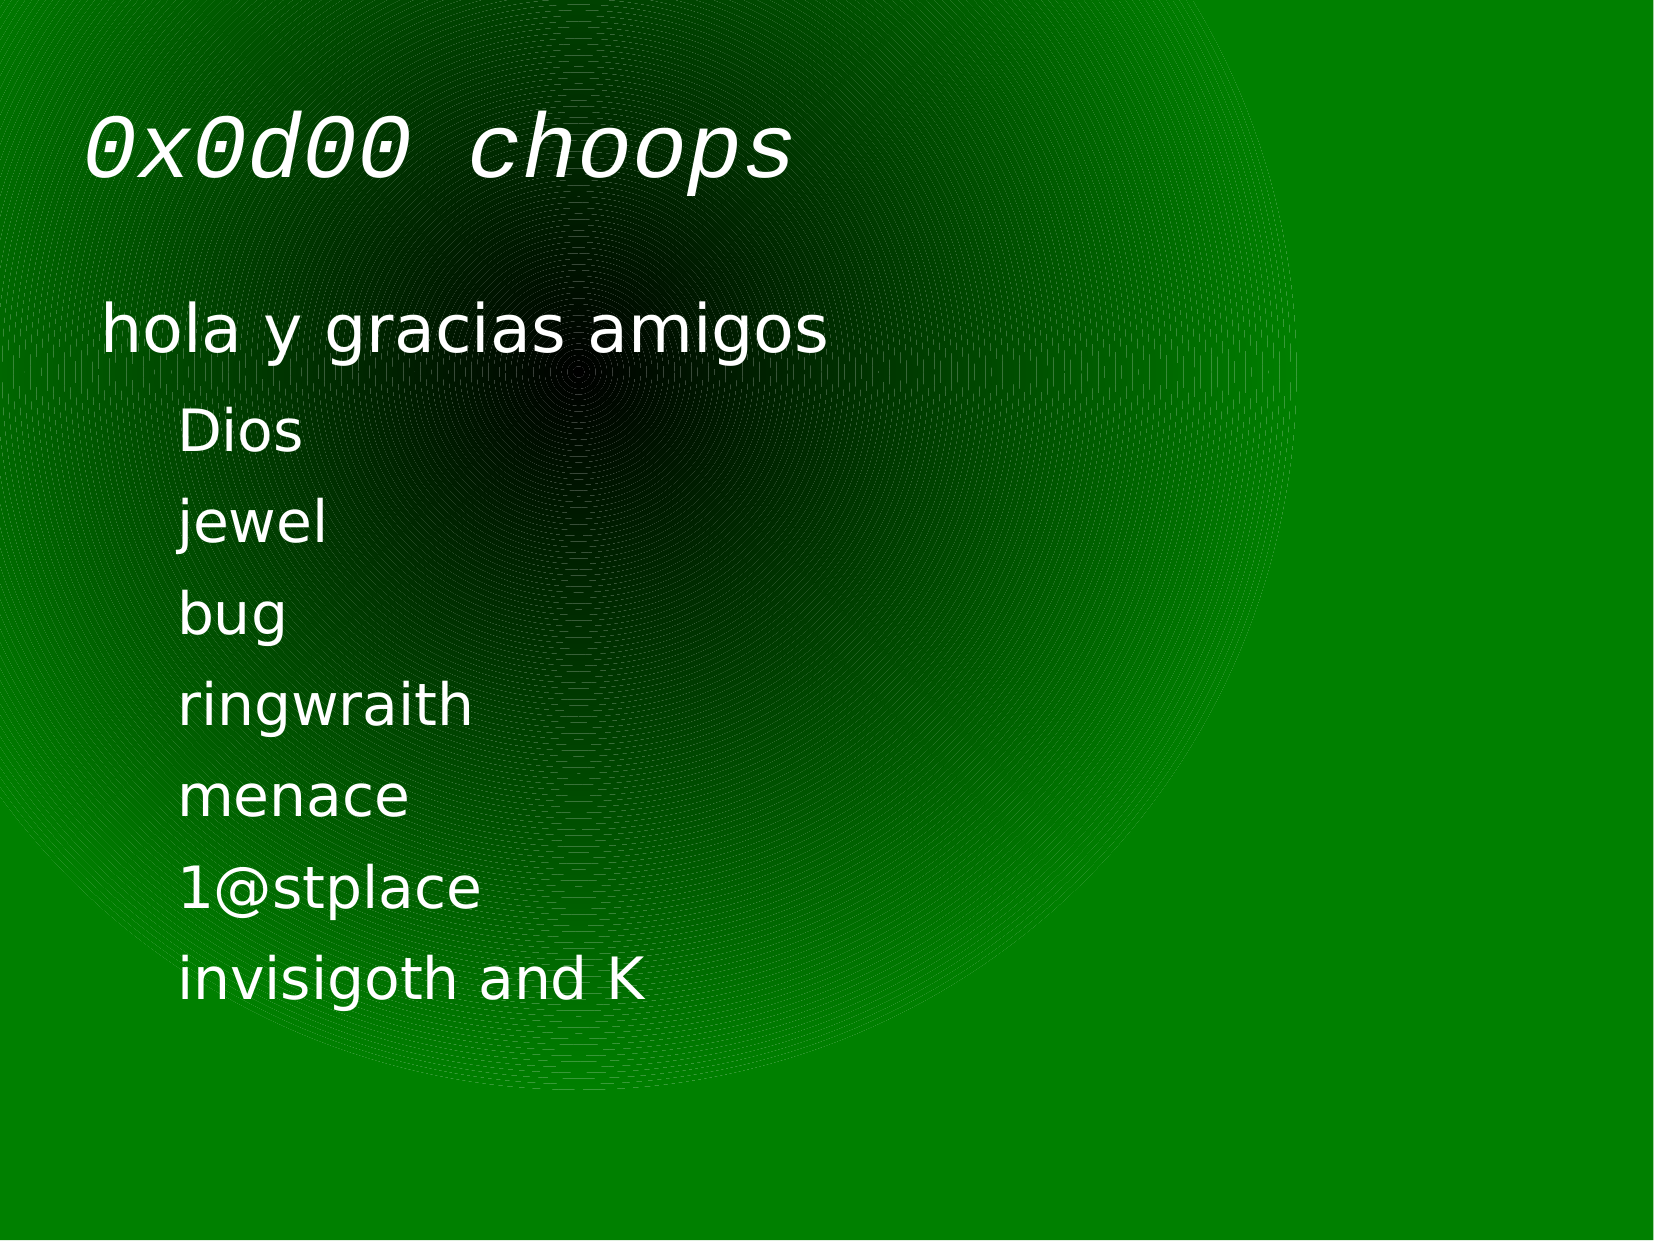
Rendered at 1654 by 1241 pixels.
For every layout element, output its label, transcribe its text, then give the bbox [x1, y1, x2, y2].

list hola y gracias amigos Dios jewel bug ringwraith menace 1@stplace invisigoth and K [82, 290, 1571, 1094]
title 0x0d00 choops [82, 56, 1571, 250]
